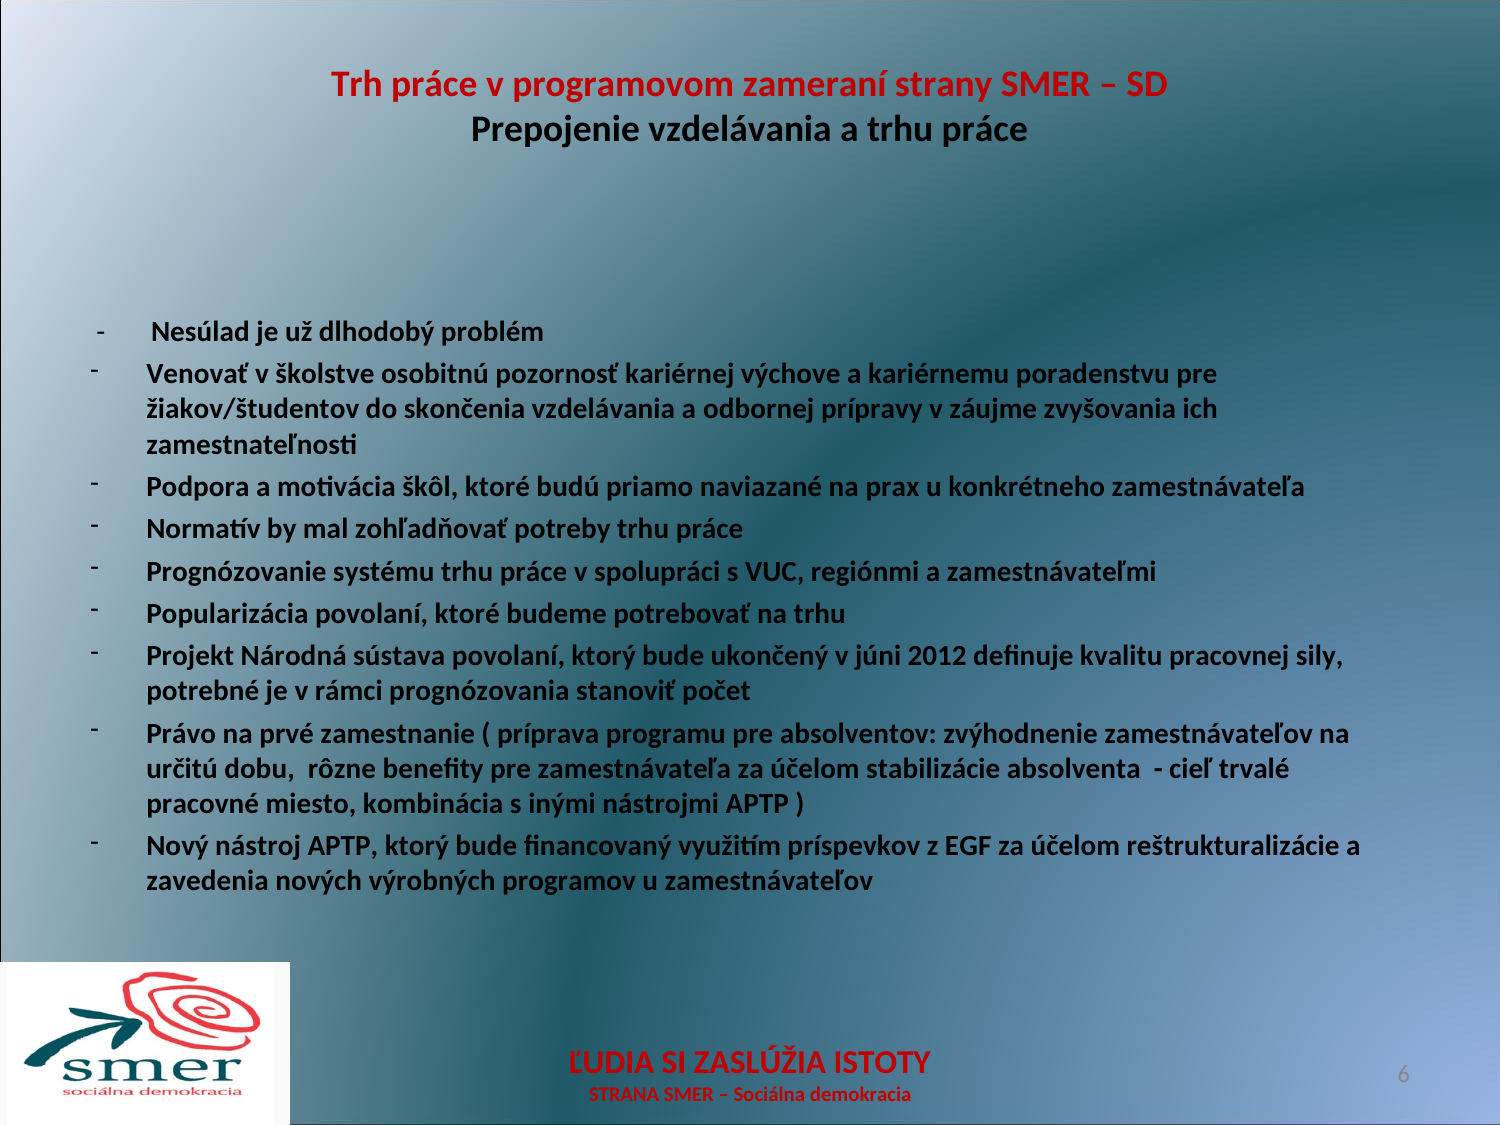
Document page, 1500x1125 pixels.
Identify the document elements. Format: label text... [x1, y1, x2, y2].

list - Nesúlad je už dlhodobý problém Venovať v školstve osobitnú pozornosť kariérnej výchove a kariérnemu poradenstvu pre žiakov/študentov do skončenia vzdelávania a odbornej prípravy v záujme zvyšovania ich zamestnateľnosti Podpora a motivácia škôl, ktoré budú priamo naviazané na prax u konkrétneho zamestnávateľa Normatív by mal zohľadňovať potreby trhu práce Prognózovanie systému trhu práce v spolupráci s VUC, regiónmi a zamestnávateľmi Popularizácia povolaní, ktoré budeme potrebovať na trhu Projekt Národná sústava povolaní, ktorý bude ukončený v júni 2012 definuje kvalitu pracovnej sily, potrebné je v rámci prognózovania stanoviť počet Právo na prvé zamestnanie ( príprava programu pre absolventov: zvýhodnenie zamestnávateľov na určitú dobu, rôzne benefity pre zamestnávateľa za účelom stabilizácie absolventa - cieľ trvalé pracovné miesto, kombinácia s inými nástrojmi APTP ) Nový nástroj APTP, ktorý bude financovaný využitím príspevkov z EGF za účelom reštrukturalizácie a zavedenia nových výrobných programov u zamestnávateľov [75, 262, 1426, 1125]
text_box <number> [1074, 1042, 1426, 1103]
text_box ĽUDIA SI ZASLÚŽIA ISTOTY STRANA SMER – Sociálna demokracia [512, 1042, 988, 1103]
title Trh práce v programovom zameraní strany SMER – SD Prepojenie vzdelávania a trhu práce [75, 45, 1426, 233]
picture [0, 0, 1500, 1125]
